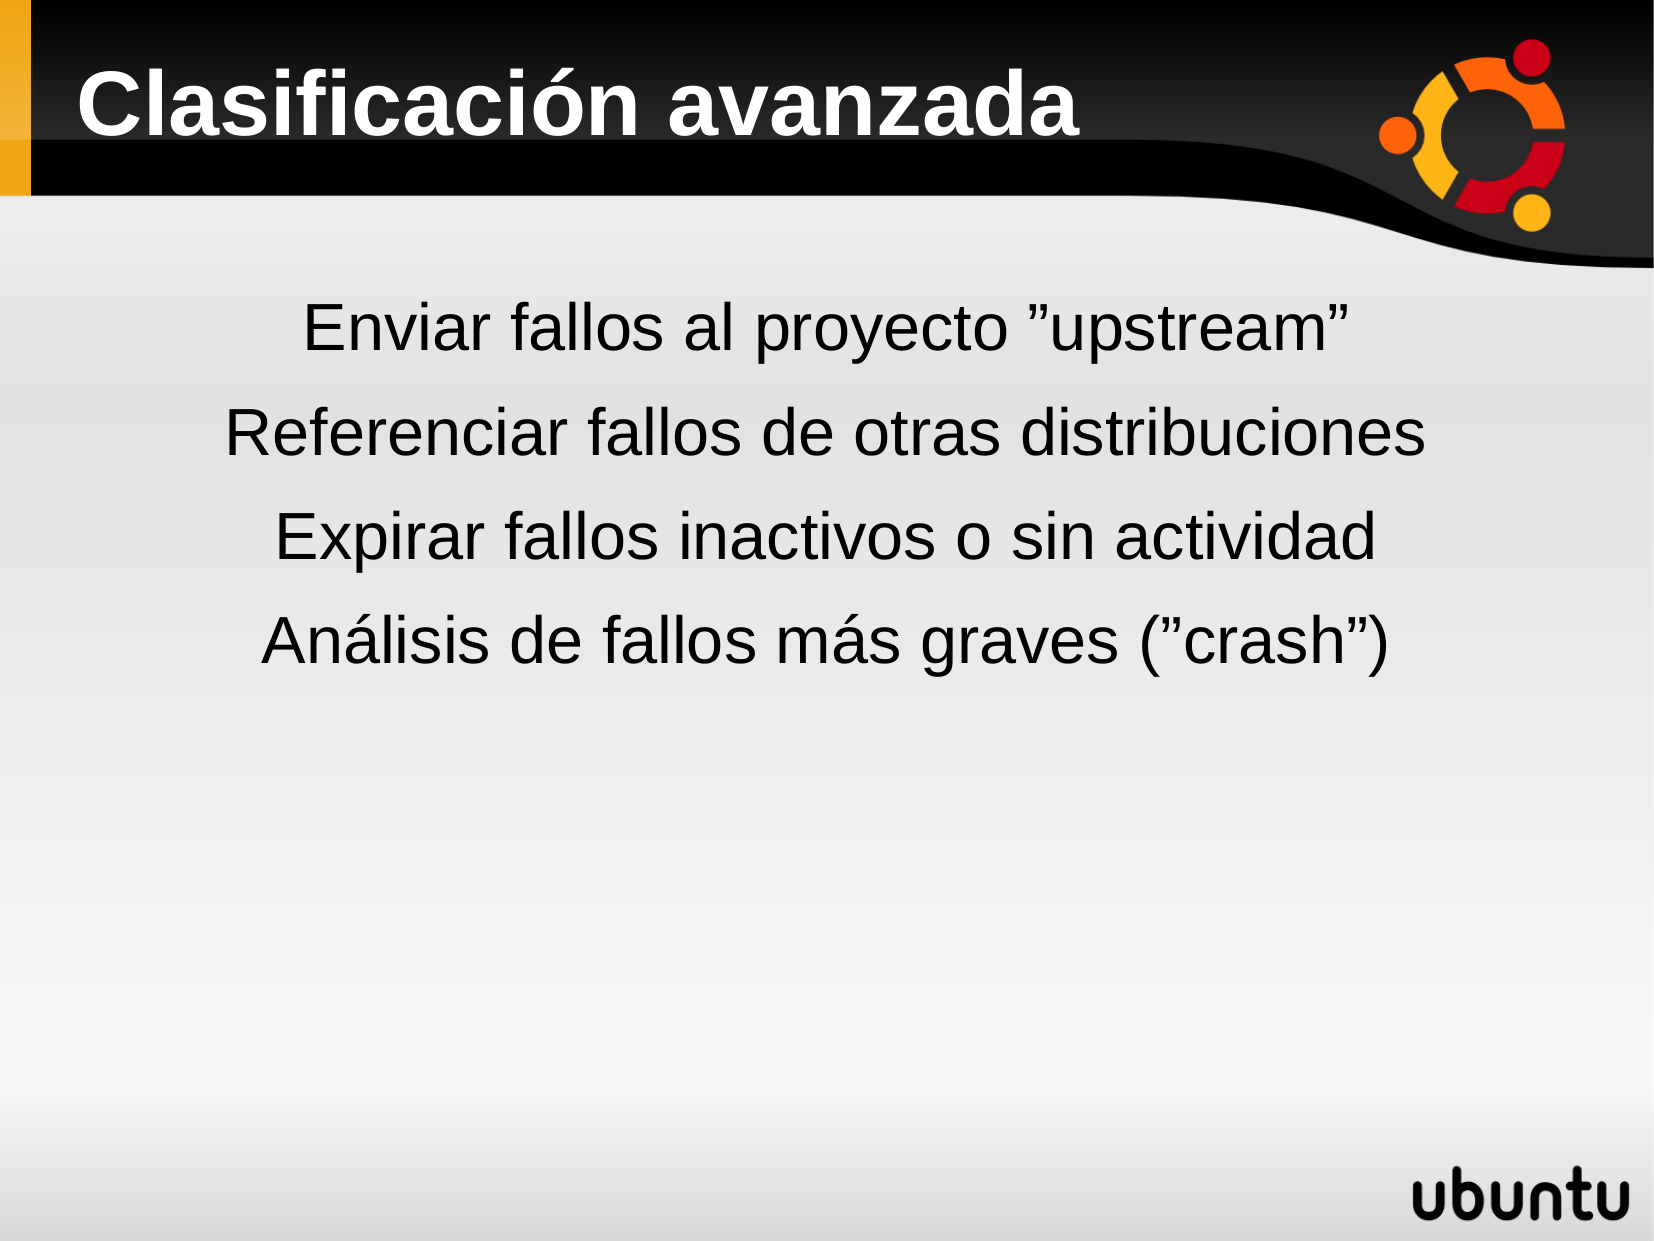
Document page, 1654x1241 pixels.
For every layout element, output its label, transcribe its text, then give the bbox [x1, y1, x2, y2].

picture [0, 0, 1654, 1241]
list Enviar fallos al proyecto ”upstream” Referenciar fallos de otras distribuciones Expirar fallos inactivos o sin actividad Análisis de fallos más graves (”crash”) [82, 290, 1571, 1094]
title Clasificación avanzada [76, 0, 1565, 208]
